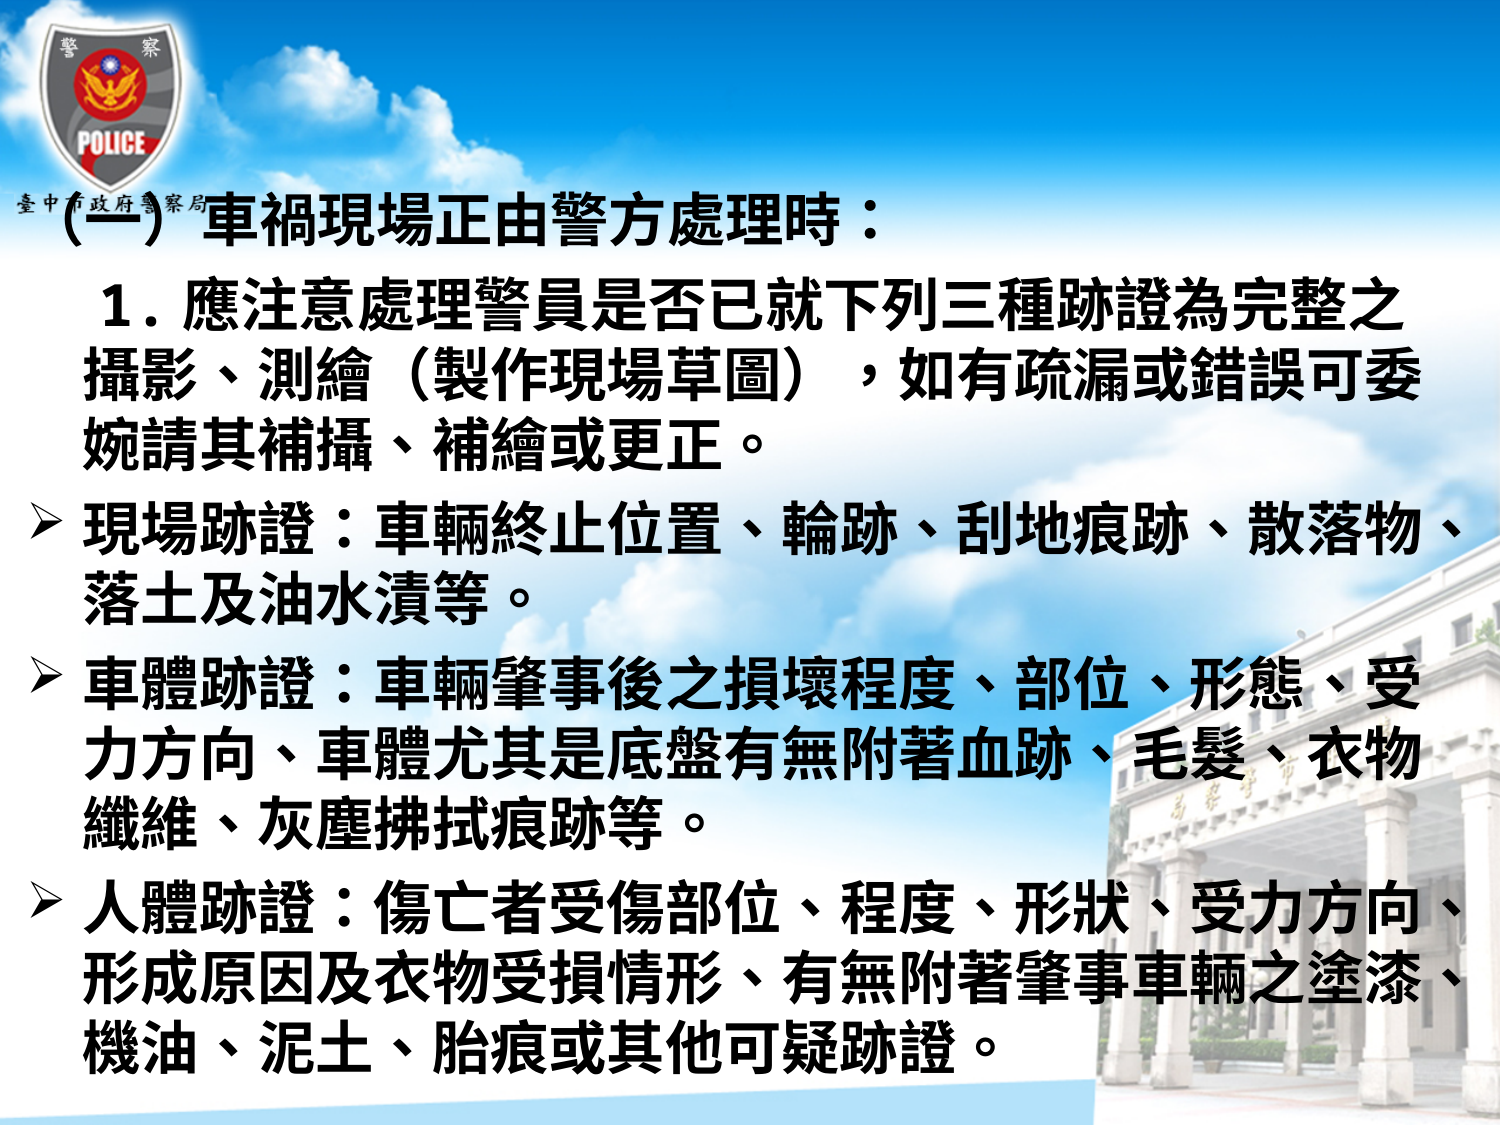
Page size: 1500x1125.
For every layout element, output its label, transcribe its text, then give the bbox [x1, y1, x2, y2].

picture [0, 0, 1500, 1125]
text_box （一）車禍現場正由警方處理時： 1.應注意處理警員是否已就下列三種跡證為完整之攝影、測繪（製作現場草圖），如有疏漏或錯誤可委婉請其補攝、補繪或更正。 現場跡證：車輛終止位置、輪跡、刮地痕跡、散落物、落土及油水漬等。 車體跡證：車輛肇事後之損壞程度、部位、形態、受力方向、車體尤其是底盤有無附著血跡、毛髮、衣物纖維、灰塵拂拭痕跡等。 人體跡證：傷亡者受傷部位、程度、形狀、受力方向、形成原因及衣物受損情形、有無附著肇事車輛之塗漆、機油、泥土、胎痕或其他可疑跡證。 [11, 175, 1477, 1125]
